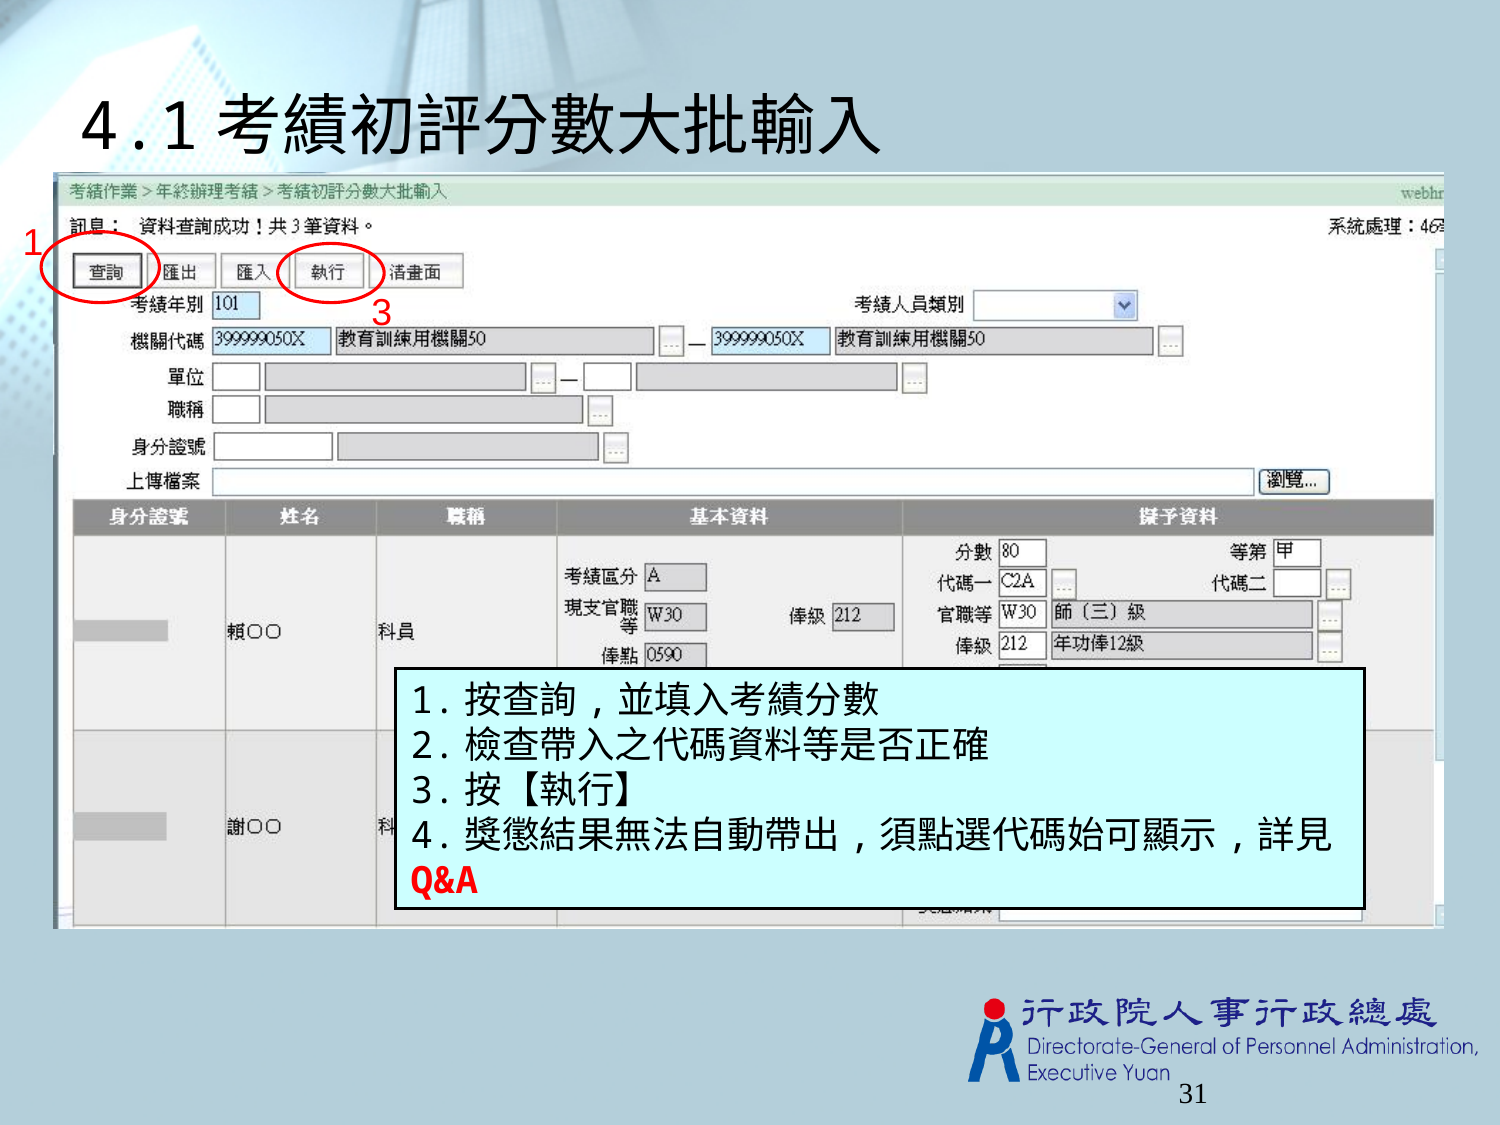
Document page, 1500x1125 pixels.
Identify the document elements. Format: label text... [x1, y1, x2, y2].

text_box [1163, 1066, 1477, 1125]
picture [53, 172, 1444, 929]
text_box 3 [357, 288, 406, 334]
text_box 4.1考績初評分數大批輸入 [65, 66, 1364, 179]
picture [53, 234, 157, 301]
text_box 1 [9, 217, 57, 263]
text_box 1.按查詢,並填入考績分數 2.檢查帶入之代碼資料等是否正確 3.按【執行】 4.獎懲結果無法自動帶出,須點選代碼始可顯示,詳見Q&A [395, 668, 1365, 868]
